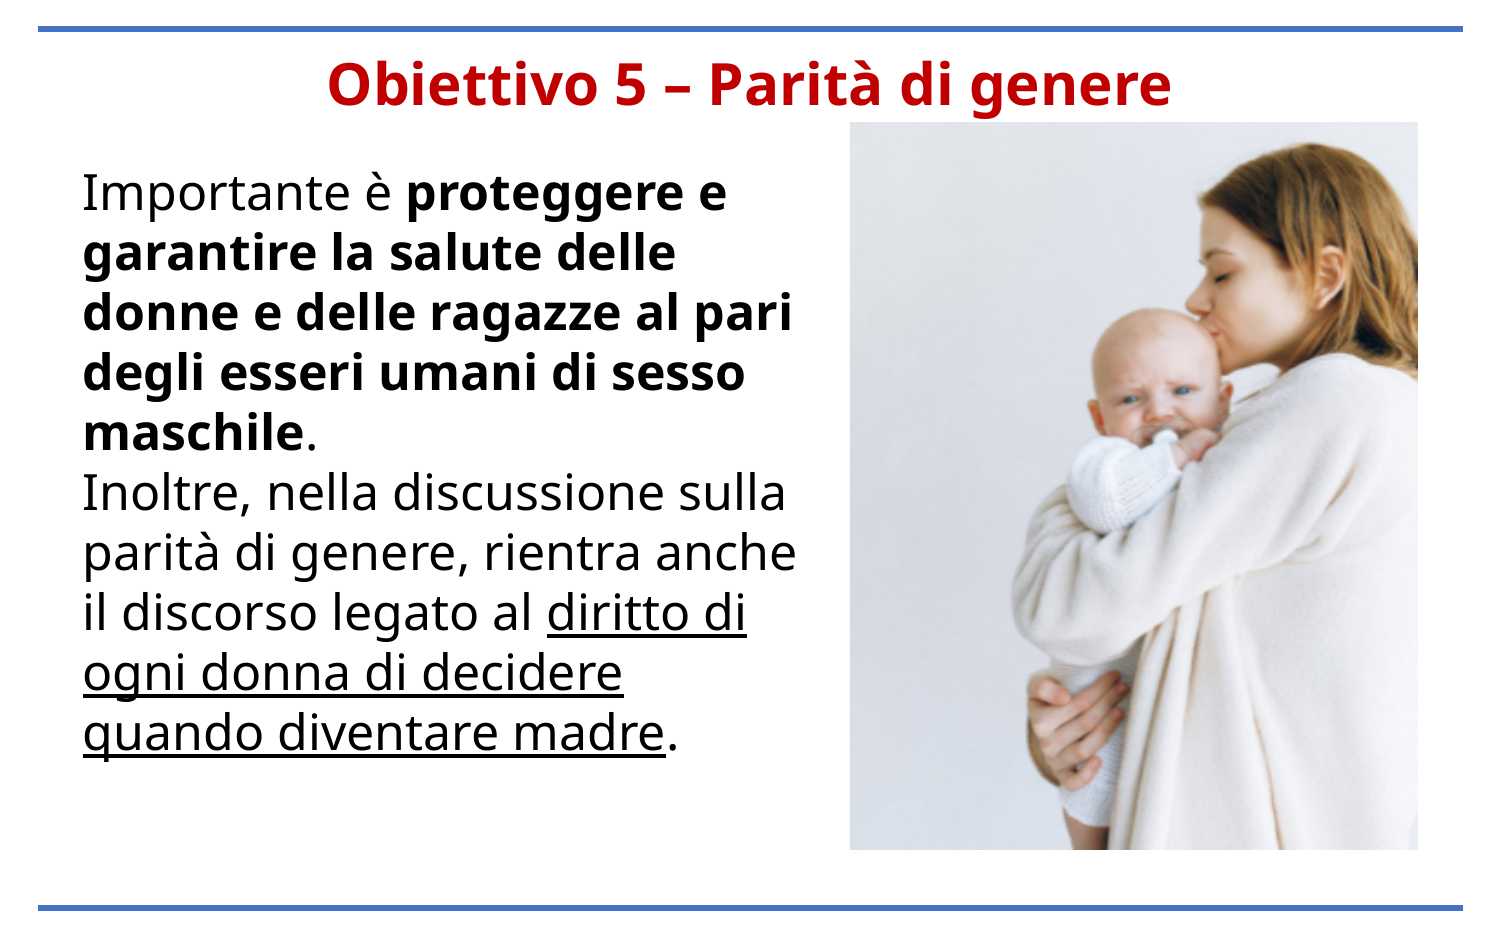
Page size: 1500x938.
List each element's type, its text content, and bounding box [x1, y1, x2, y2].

text_box Importante è proteggere e garantire la salute delle donne e delle ragazze al pari degli esseri umani di sesso maschile. Inoltre, nella discussione sulla parità di genere, rientra anche il discorso legato al diritto di ogni donna di decidere quando diventare madre. [67, 104, 818, 835]
title Obiettivo 5 – Parità di genere [0, 47, 1500, 104]
picture [849, 122, 1418, 850]
